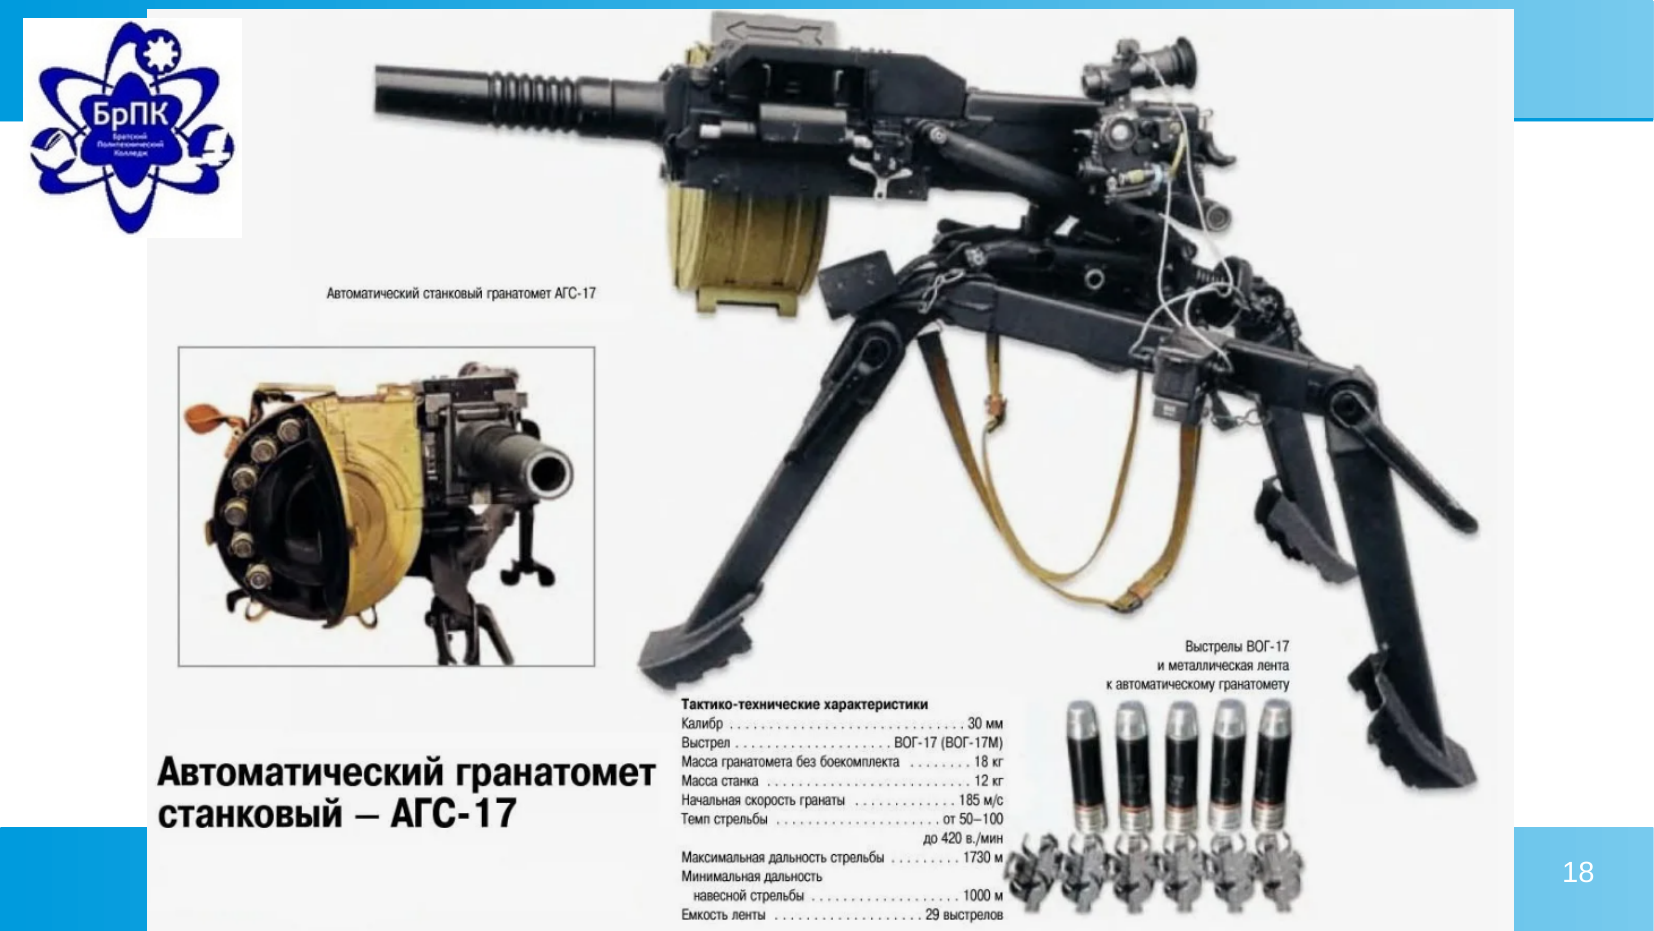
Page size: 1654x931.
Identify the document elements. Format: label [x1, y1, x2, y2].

picture [23, 9, 1514, 931]
